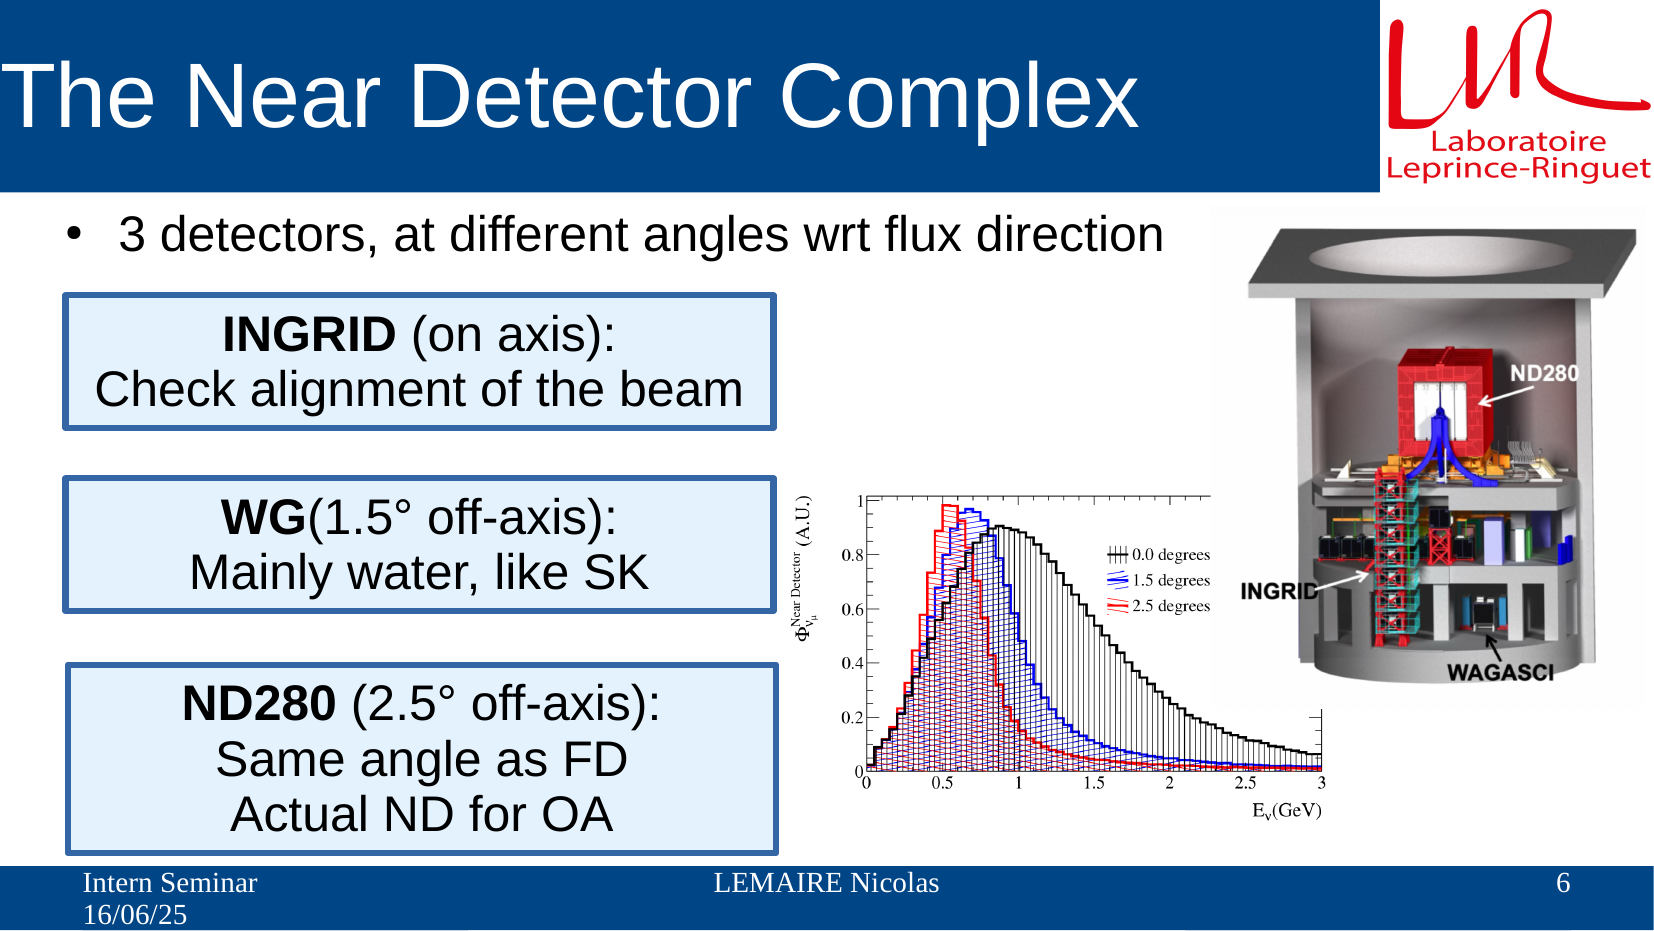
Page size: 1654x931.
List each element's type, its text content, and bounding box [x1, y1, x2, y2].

list 3 detectors, at different angles wrt flux direction [47, 206, 1210, 325]
picture [782, 206, 1646, 829]
text_box WG(1.5° off-axis): Mainly water, like SK [65, 478, 774, 611]
text_box ND280 (2.5° off-axis): Same angle as FD Actual ND for OA [67, 664, 777, 853]
title The Near Detector Complex [0, 0, 1380, 193]
picture [1380, 0, 1654, 193]
text_box INGRID (on axis): Check alignment of the beam [65, 295, 774, 428]
